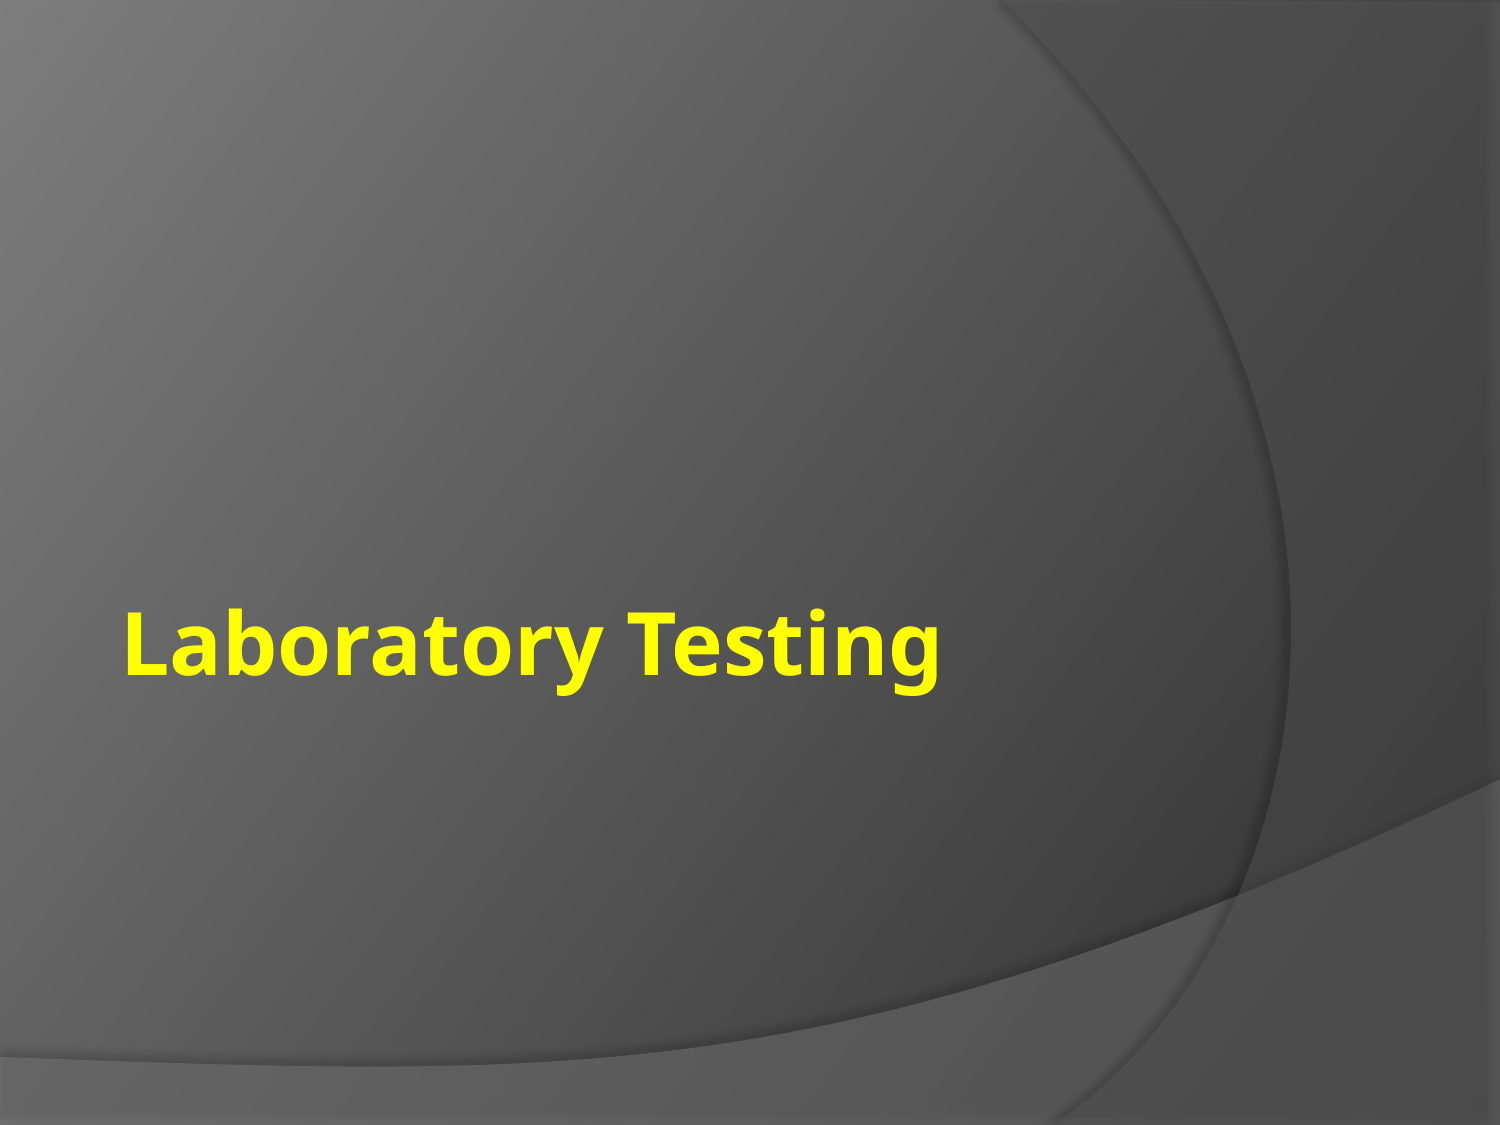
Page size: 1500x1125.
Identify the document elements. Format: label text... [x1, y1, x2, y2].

title Laboratory Testing [112, 587, 1200, 888]
